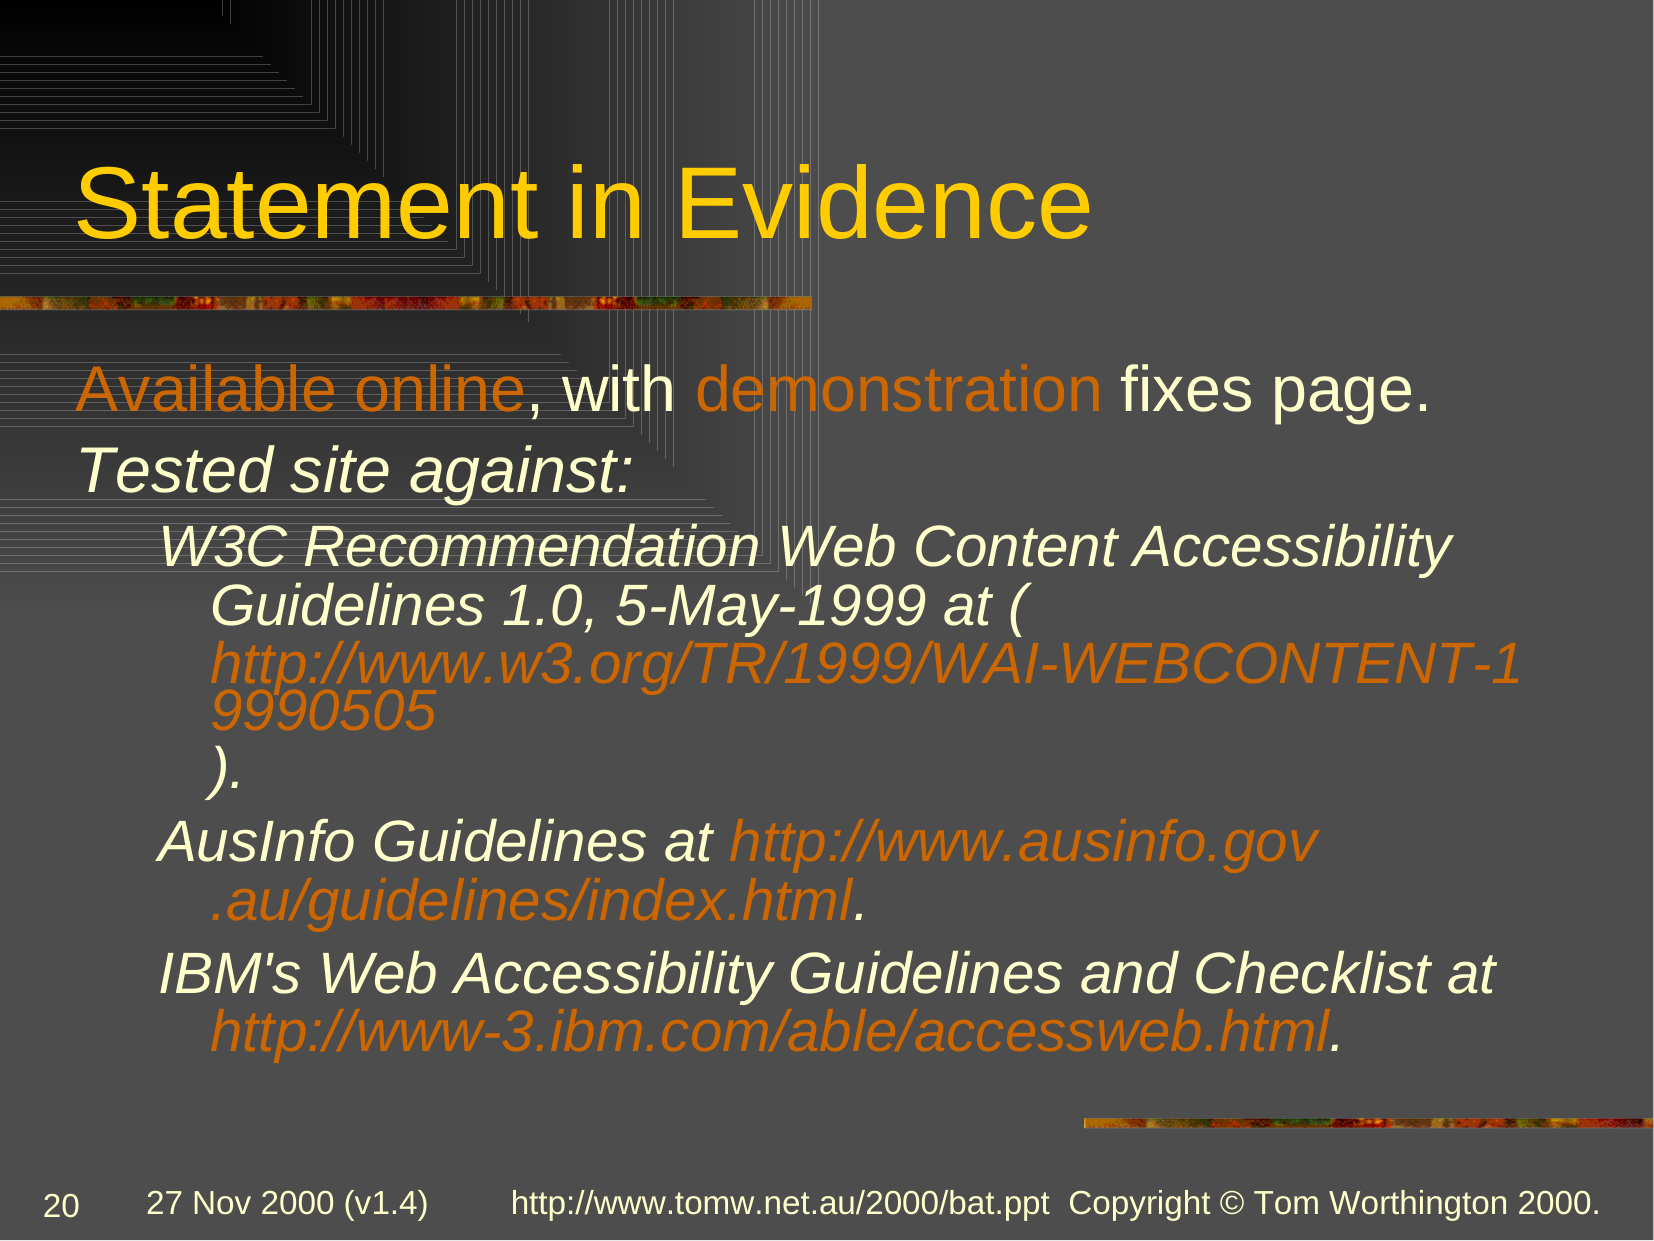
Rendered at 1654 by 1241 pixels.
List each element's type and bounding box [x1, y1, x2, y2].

picture [0, 295, 812, 314]
picture [1084, 1117, 1654, 1131]
